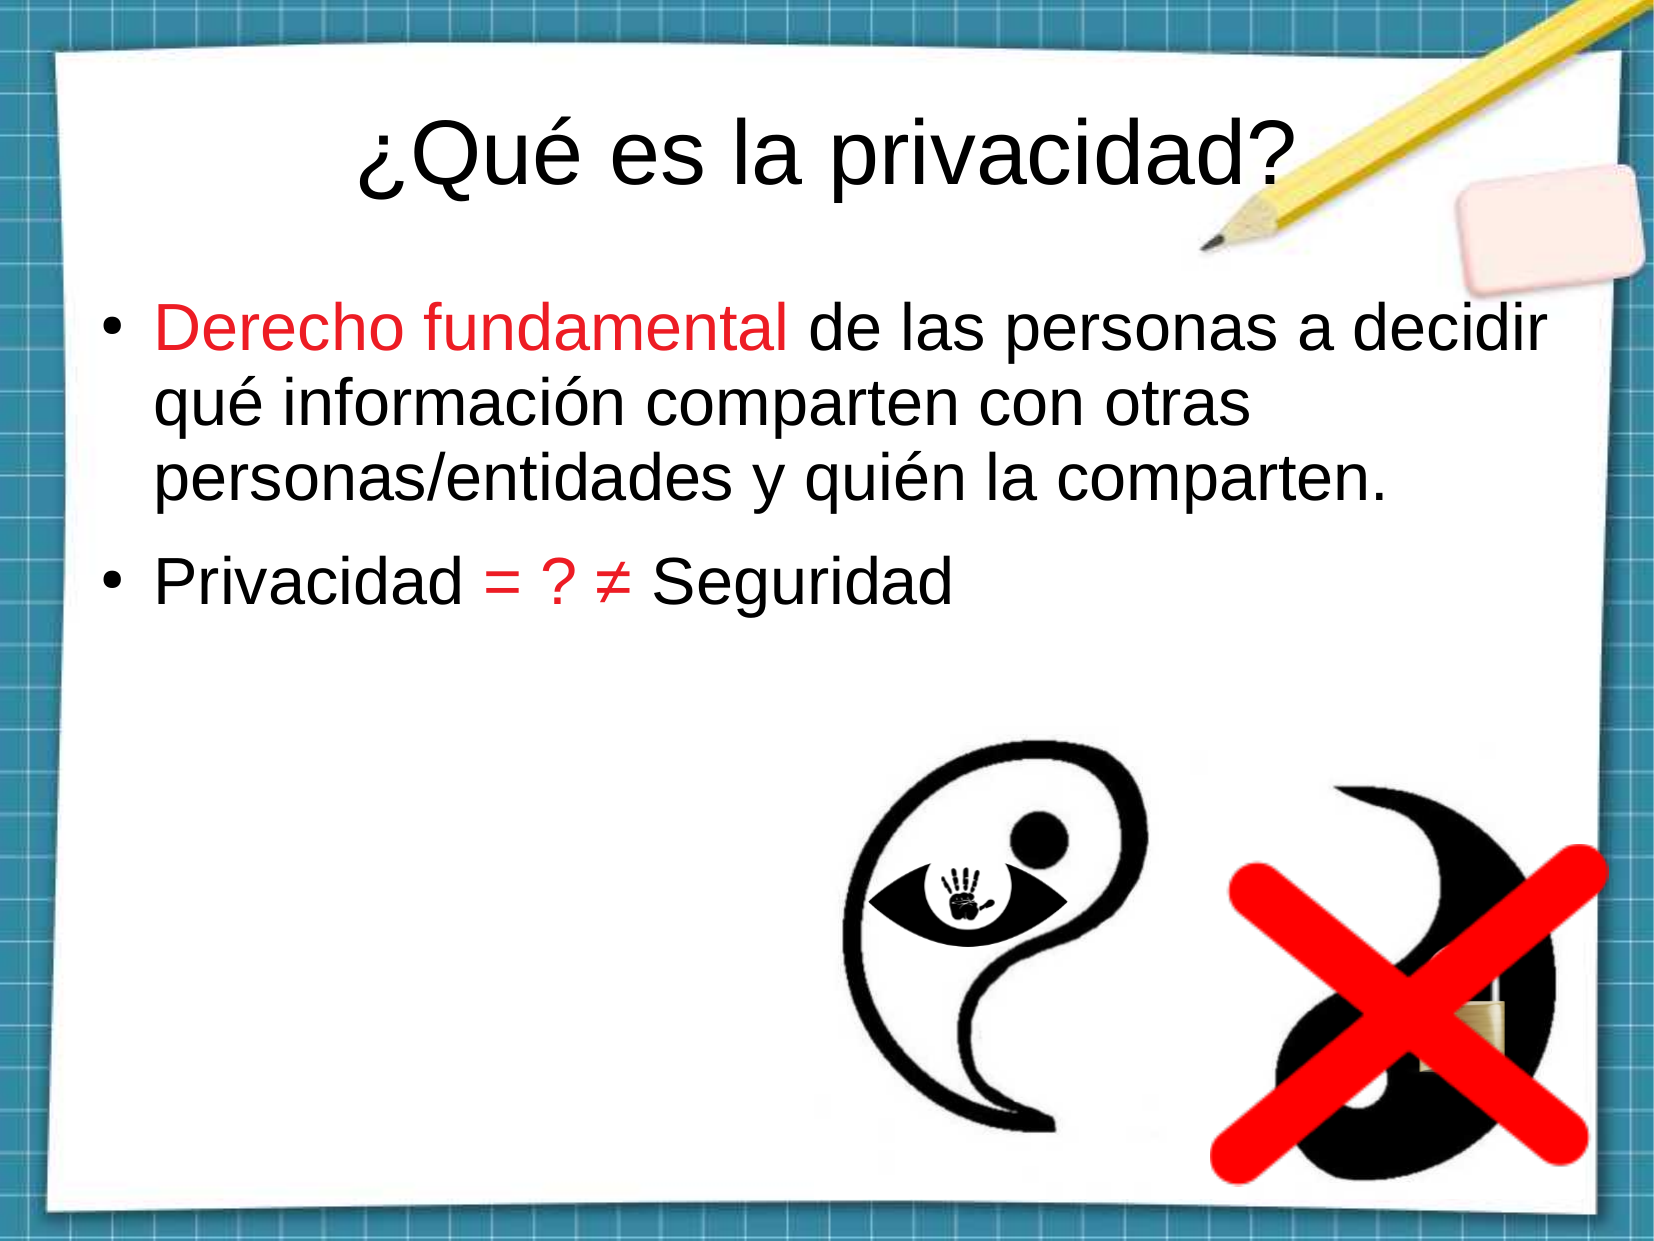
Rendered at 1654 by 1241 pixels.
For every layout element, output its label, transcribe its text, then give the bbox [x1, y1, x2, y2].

list Derecho fundamental de las personas a decidir qué información comparten con otras personas/entidades y quién la comparten. Privacidad = ? ≠ Seguridad [82, 290, 1571, 1010]
picture [0, 0, 1654, 1241]
title ¿Qué es la privacidad? [82, 49, 1571, 257]
